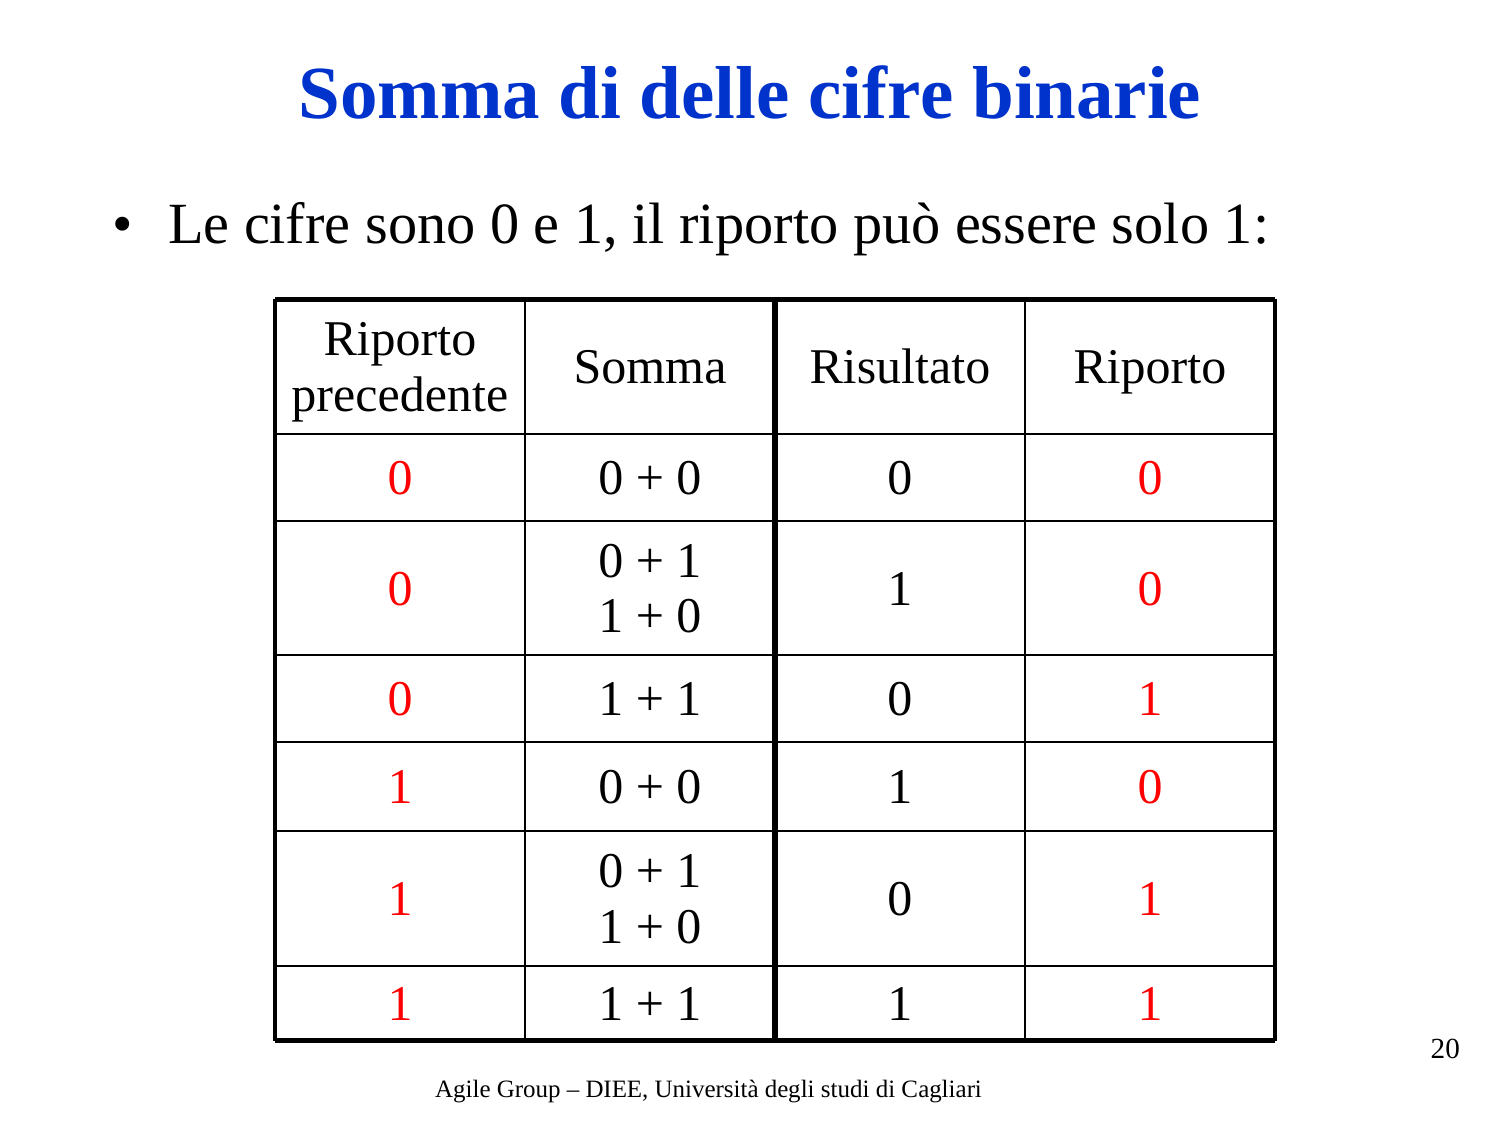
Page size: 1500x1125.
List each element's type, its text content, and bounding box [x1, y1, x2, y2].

text_box 0 [778, 656, 1024, 741]
text_box 1 [1026, 832, 1273, 965]
text_box 0 [1026, 743, 1273, 830]
text_box 1 [1026, 967, 1273, 1038]
text_box 0 [1026, 522, 1273, 654]
text_box 0 + 0 [526, 435, 772, 520]
text_box 0 + 1 1 + 0 [526, 832, 772, 965]
text_box 0 [277, 522, 524, 654]
list Le cifre sono 0 e 1, il riporto può essere solo 1: [97, 183, 1426, 283]
text_box 0 [1026, 435, 1273, 520]
text_box 1 [778, 522, 1024, 654]
text_box 0 [277, 435, 524, 520]
text_box Somma [526, 302, 772, 433]
text_box 0 [778, 832, 1024, 965]
text_box Riporto [1026, 302, 1273, 433]
text_box 0 + 0 [526, 743, 772, 830]
text_box 1 [778, 743, 1024, 830]
text_box 0 + 1 1 + 0 [526, 522, 772, 654]
title Somma di delle cifre binarie [112, 12, 1388, 175]
text_box 1 + 1 [526, 967, 772, 1038]
text_box 1 [277, 967, 524, 1038]
text_box Riporto precedente [277, 302, 524, 433]
text_box 1 [1026, 656, 1273, 741]
text_box Risultato [778, 302, 1024, 433]
text_box 1 [277, 743, 524, 830]
text_box 1 + 1 [526, 656, 772, 741]
text_box 1 [277, 832, 524, 965]
text_box 1 [778, 967, 1024, 1038]
text_box 0 [277, 656, 524, 741]
text_box 0 [778, 435, 1024, 520]
